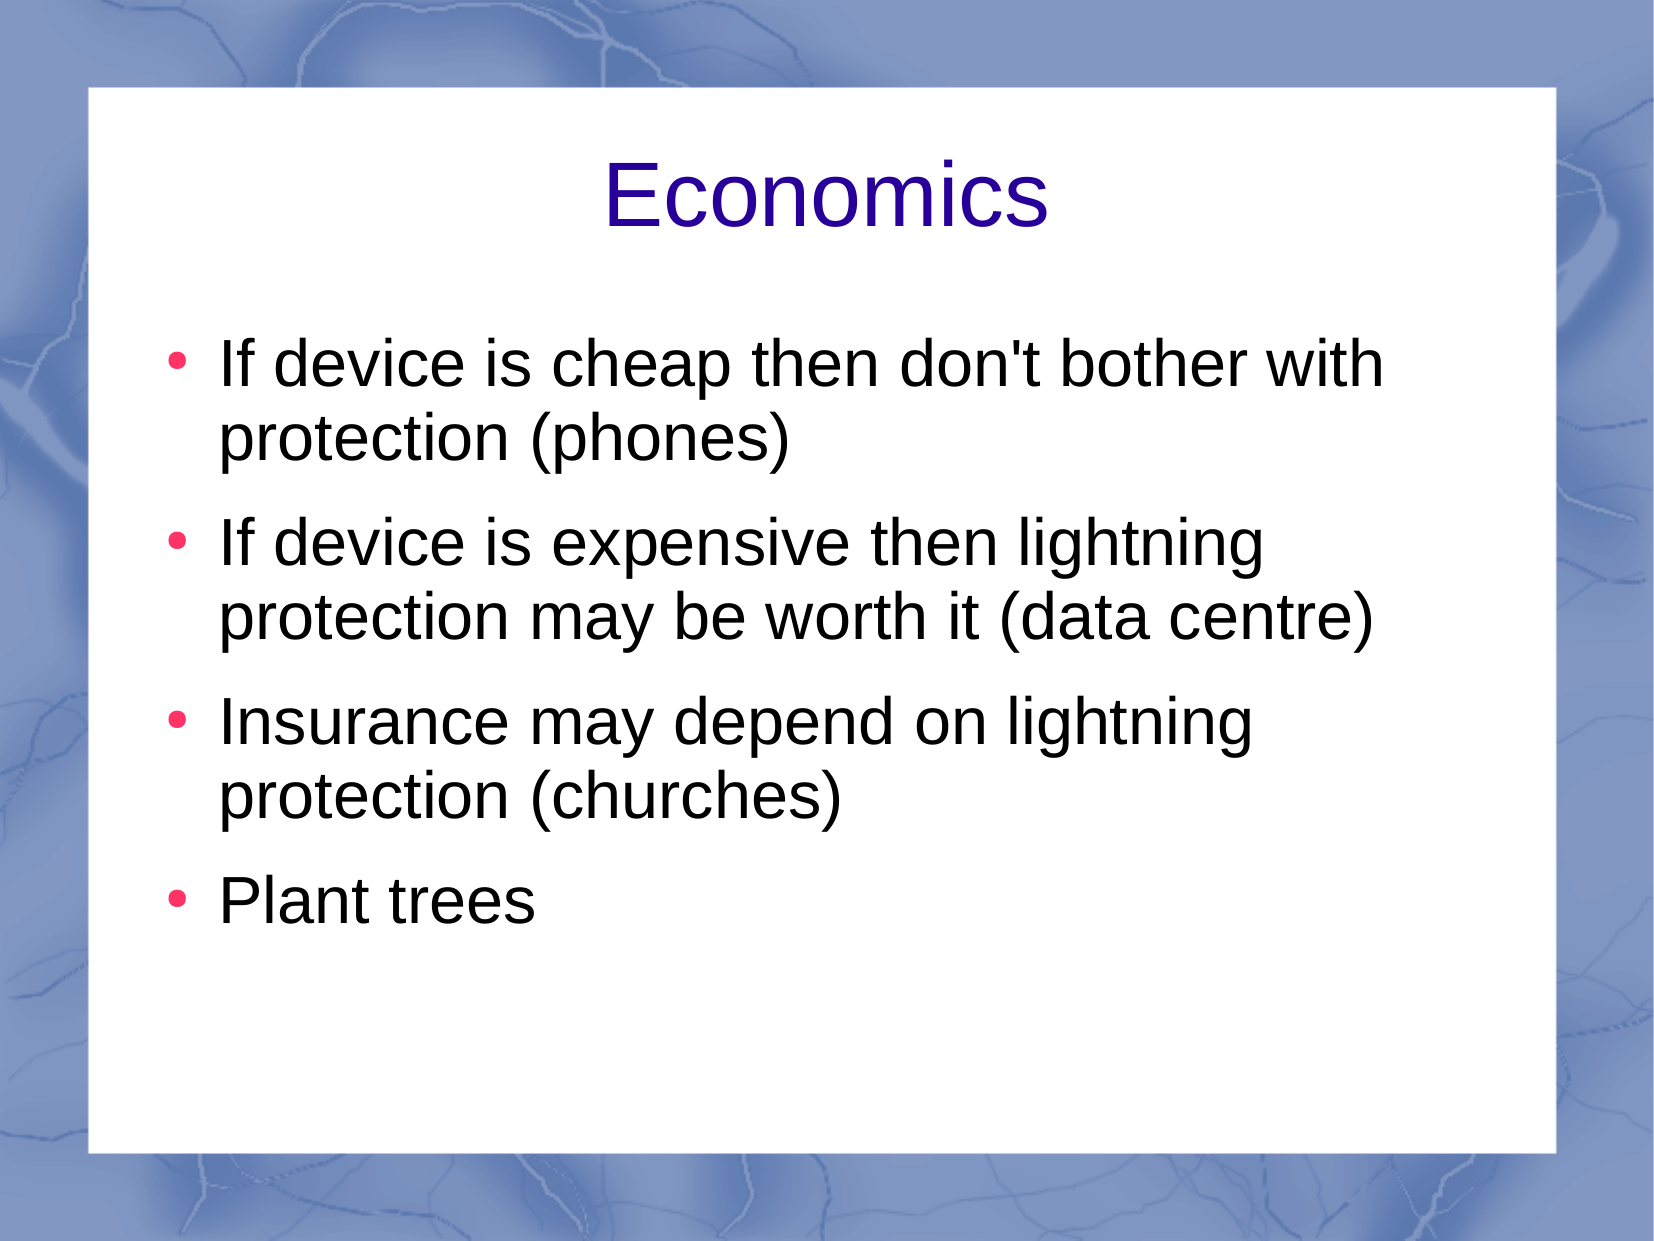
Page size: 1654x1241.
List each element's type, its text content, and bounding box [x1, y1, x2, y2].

title Economics [118, 90, 1536, 298]
list If device is cheap then don't bother with protection (phones) If device is expensive then lightning protection may be worth it (data centre) Insurance may depend on lightning protection (churches) Plant trees [147, 325, 1506, 1045]
picture [0, 0, 1654, 1241]
